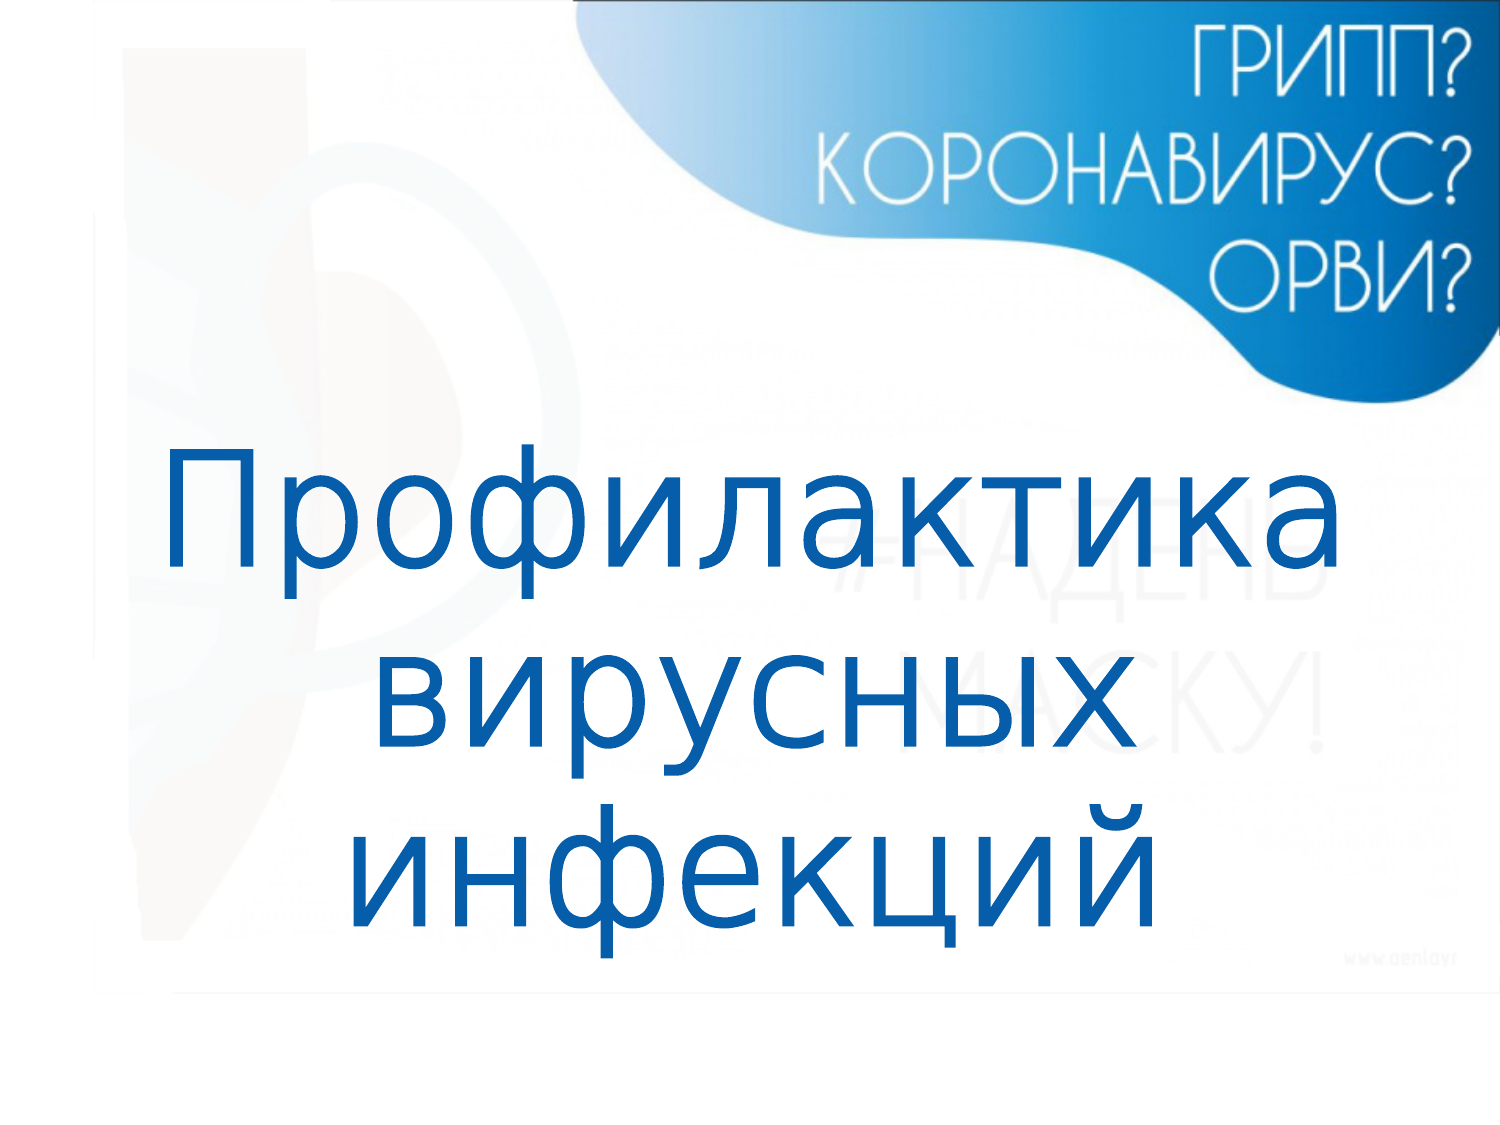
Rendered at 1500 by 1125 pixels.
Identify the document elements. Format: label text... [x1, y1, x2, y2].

text_box Профилактика вирусных инфекций [29, 413, 1477, 1055]
picture [93, 0, 1500, 994]
